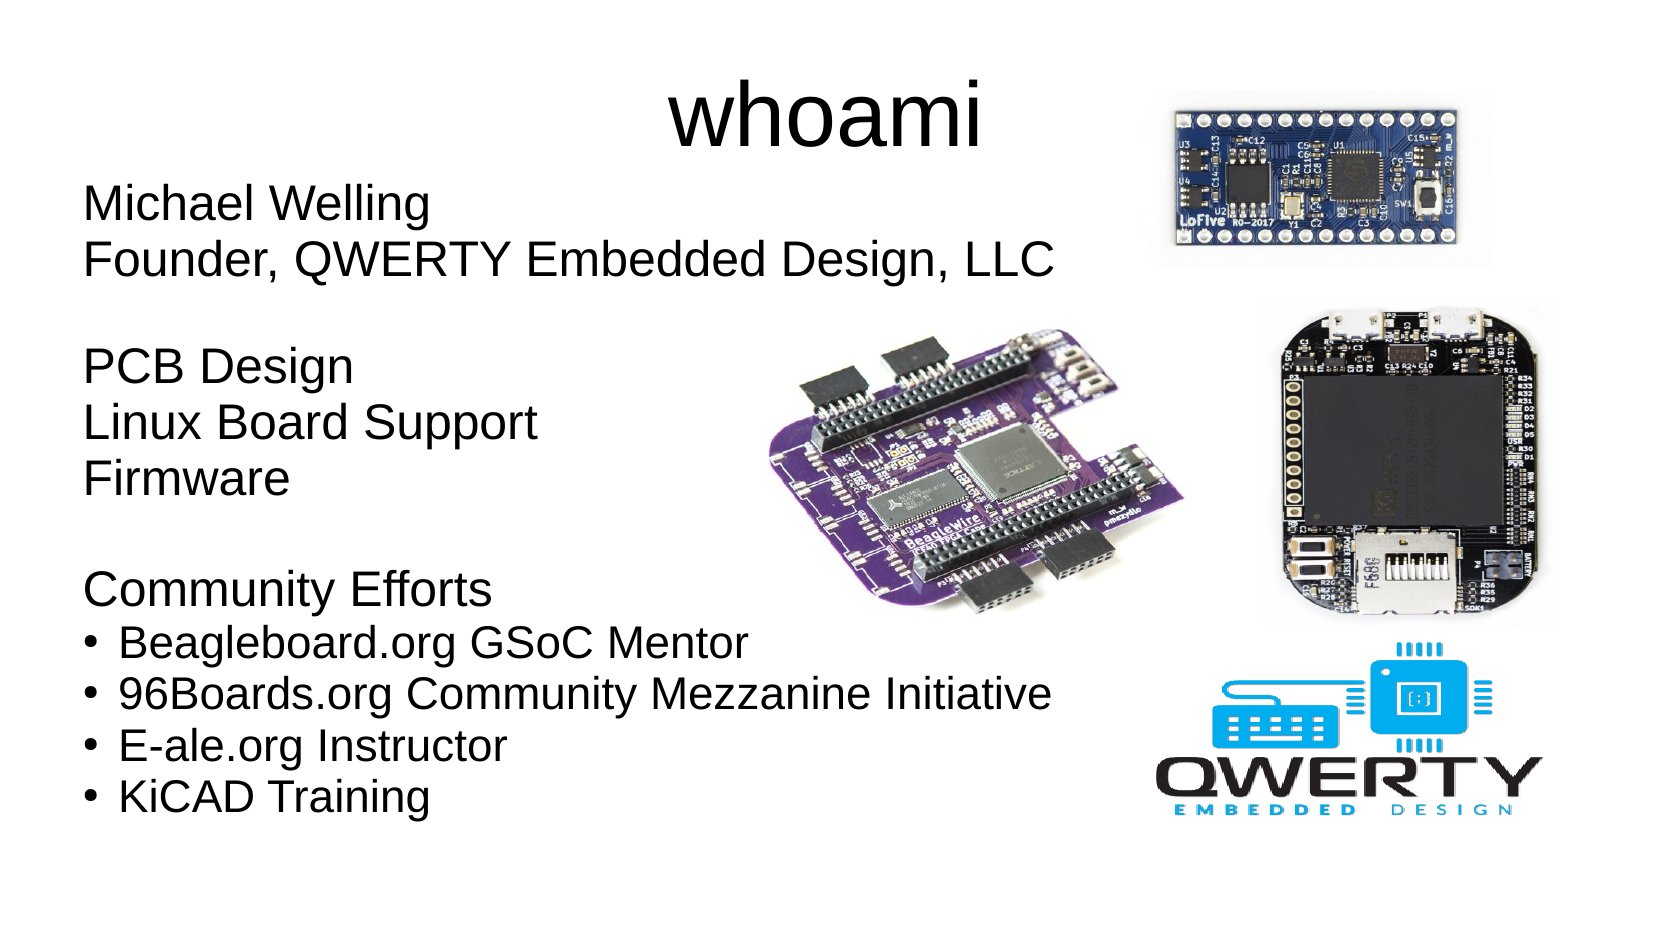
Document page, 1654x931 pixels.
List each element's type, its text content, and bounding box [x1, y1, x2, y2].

picture [1155, 641, 1546, 817]
picture [1258, 300, 1561, 627]
picture [732, 300, 1216, 631]
subtitle Michael Welling Founder, QWERTY Embedded Design, LLC PCB Design Linux Board Support Firmware Community Efforts Beagleboard.org GSoC Mentor 96Boards.org Community Mezzanine Initiative E-ale.org Instructor KiCAD Training [82, 175, 1571, 874]
title whoami [82, 37, 1571, 175]
picture [1125, 90, 1501, 267]
